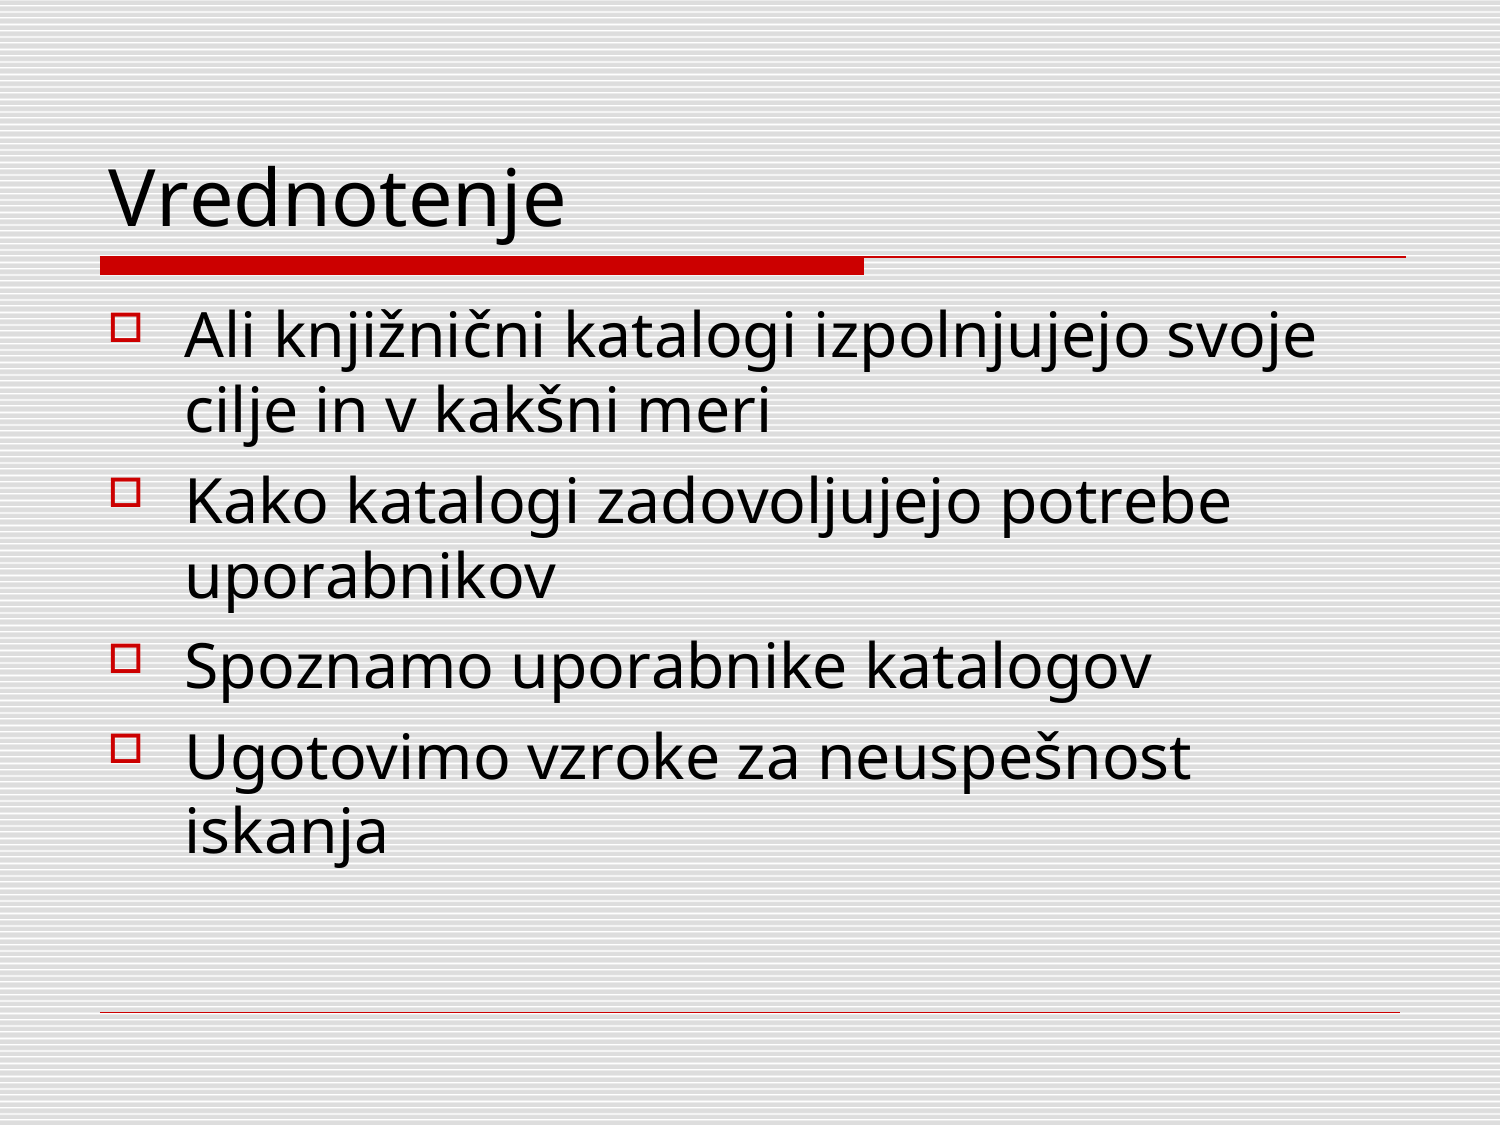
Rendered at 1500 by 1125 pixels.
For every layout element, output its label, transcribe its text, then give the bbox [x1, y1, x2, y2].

list Ali knjižnični katalogi izpolnjujejo svoje cilje in v kakšni meri Kako katalogi zadovoljujejo potrebe uporabnikov Spoznamo uporabnike katalogov Ugotovimo vzroke za neuspešnost iskanja [92, 287, 1406, 988]
title Vrednotenje [94, 49, 1407, 250]
picture [0, 0, 1500, 1125]
